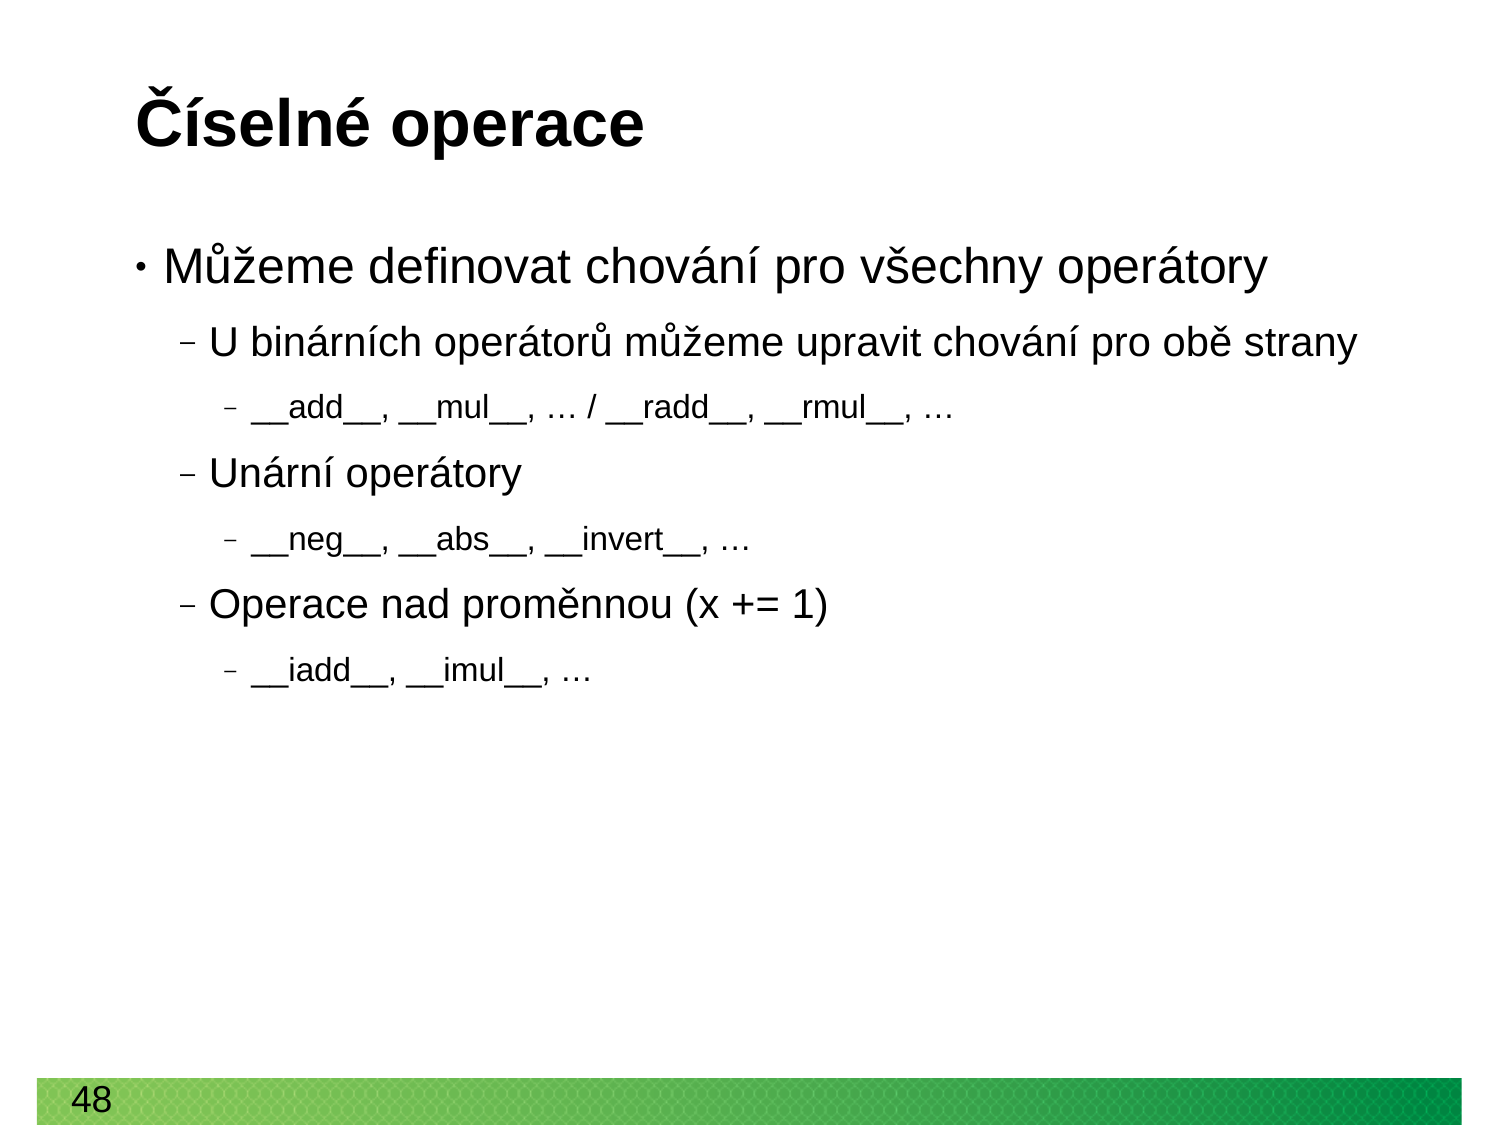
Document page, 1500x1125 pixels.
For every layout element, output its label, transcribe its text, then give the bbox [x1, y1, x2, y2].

picture [36, 1078, 1462, 1125]
list Můžeme definovat chování pro všechny operátory U binárních operátorů můžeme upravit chování pro obě strany __add__, __mul__, … / __radd__, __rmul__, … Unární operátory __neg__, __abs__, __invert__, … Operace nad proměnnou (x += 1) __iadd__, __imul__, … [135, 238, 1372, 892]
title Číselné operace [135, 41, 1372, 204]
